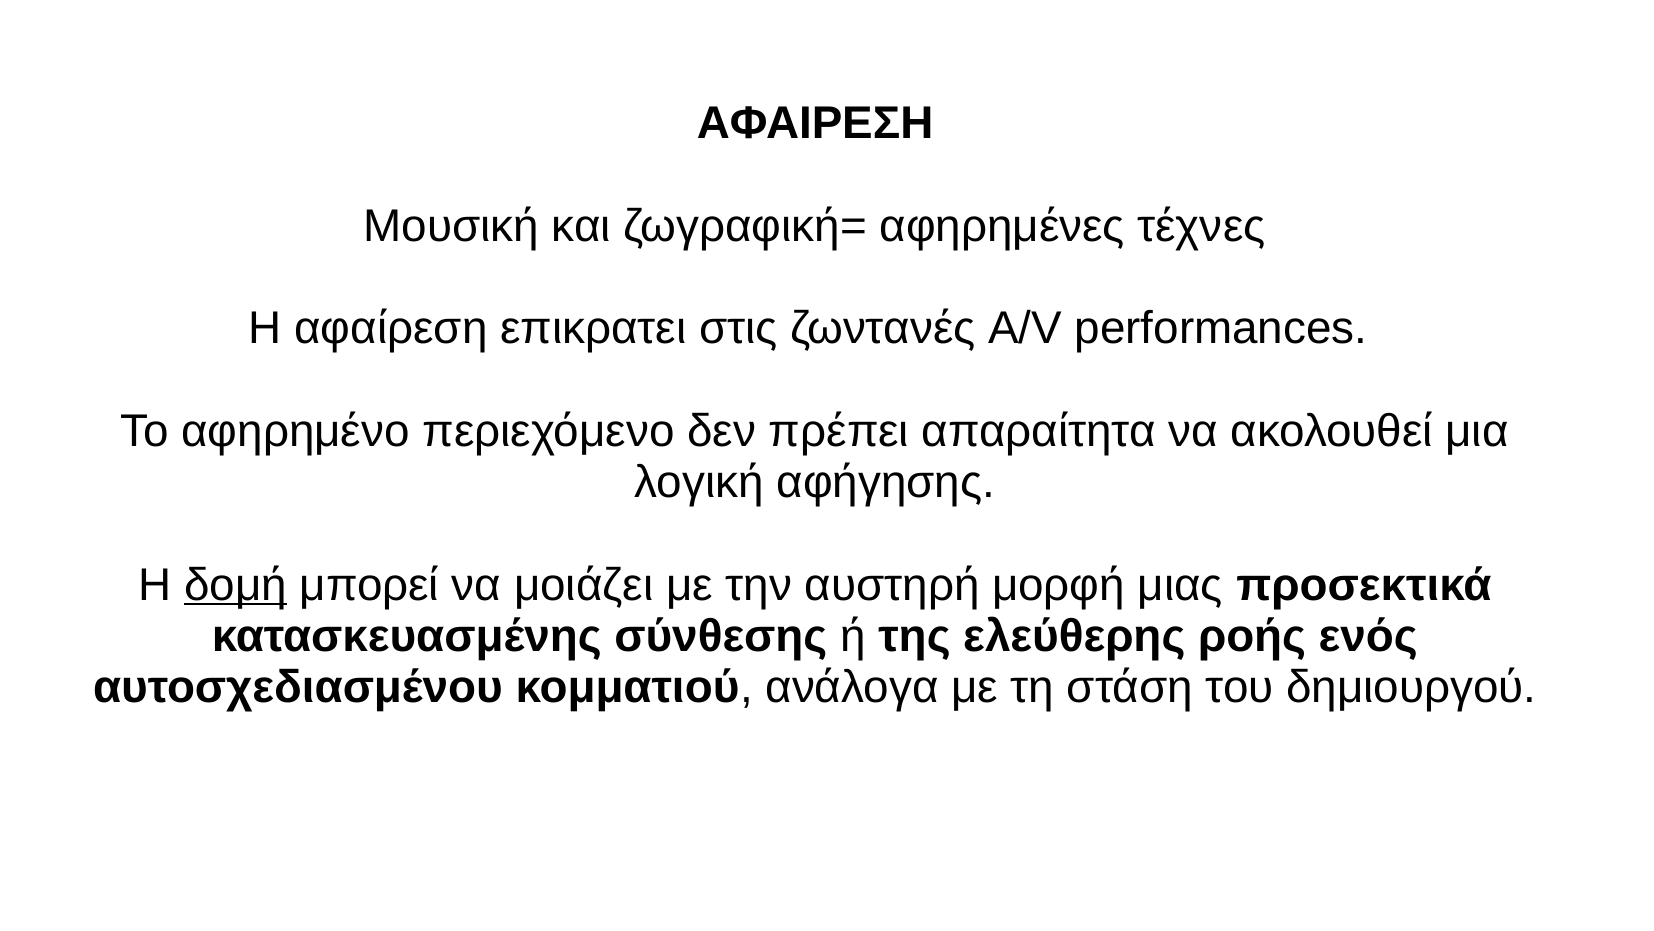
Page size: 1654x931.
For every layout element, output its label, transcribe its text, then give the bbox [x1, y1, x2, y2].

title AΦΑΙΡΕΣΗ Μουσική και ζωγραφική= αφηρημένες τέχνες Η αφαίρεση επικρατει στις ζωντανές A/V performances. Το αφηρημένο περιεχόμενο δεν πρέπει απαραίτητα να ακολουθεί μια λογική αφήγησης. Η δομή μπορεί να μοιάζει με την αυστηρή μορφή μιας προσεκτικά κατασκευασμένης σύνθεσης ή της ελεύθερης ροής ενός αυτοσχεδιασμένου κομματιού, ανάλογα με τη στάση του δημιουργού. [70, 97, 1560, 815]
